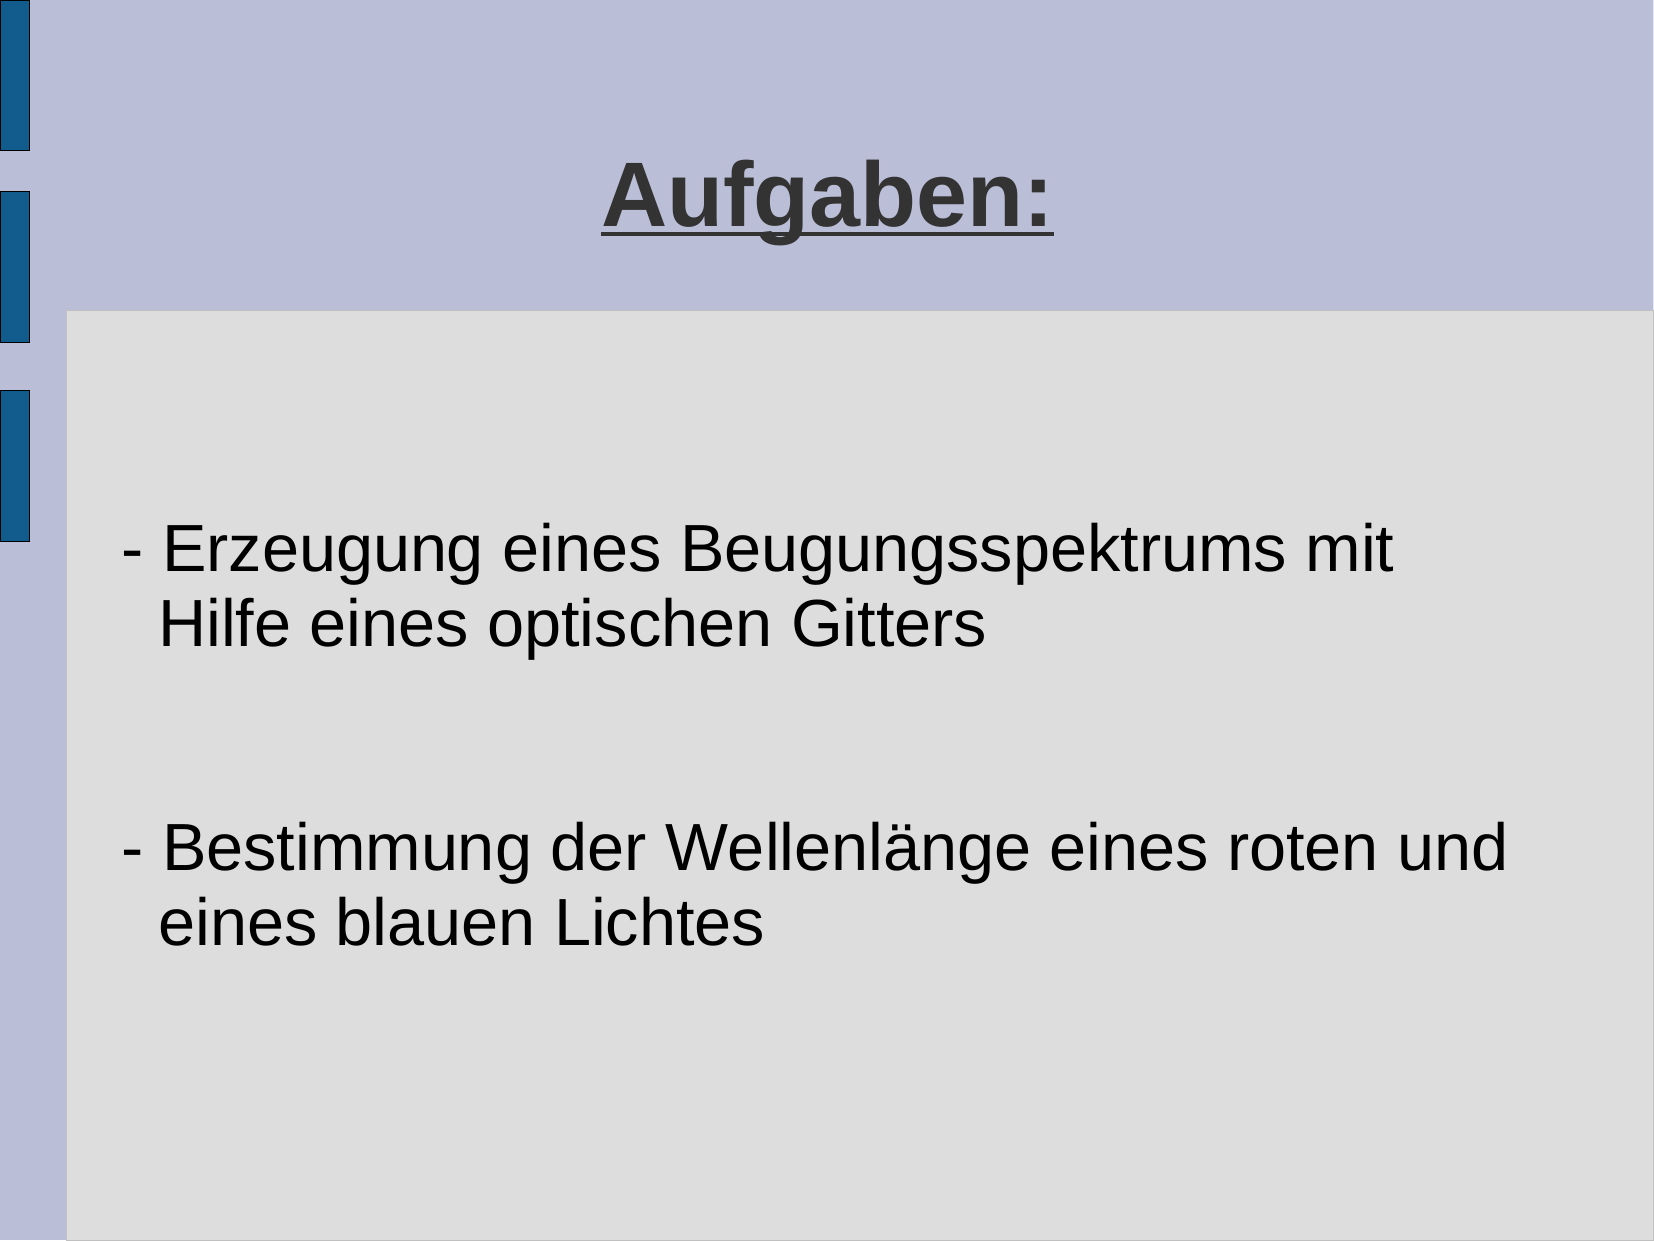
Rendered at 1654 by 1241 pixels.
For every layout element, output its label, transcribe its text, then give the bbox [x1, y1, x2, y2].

title Aufgaben: [121, 91, 1534, 299]
subtitle - Erzeugung eines Beugungsspektrums mit Hilfe eines optischen Gitters - Bestimmung der Wellenlänge eines roten und eines blauen Lichtes [121, 344, 1534, 1127]
